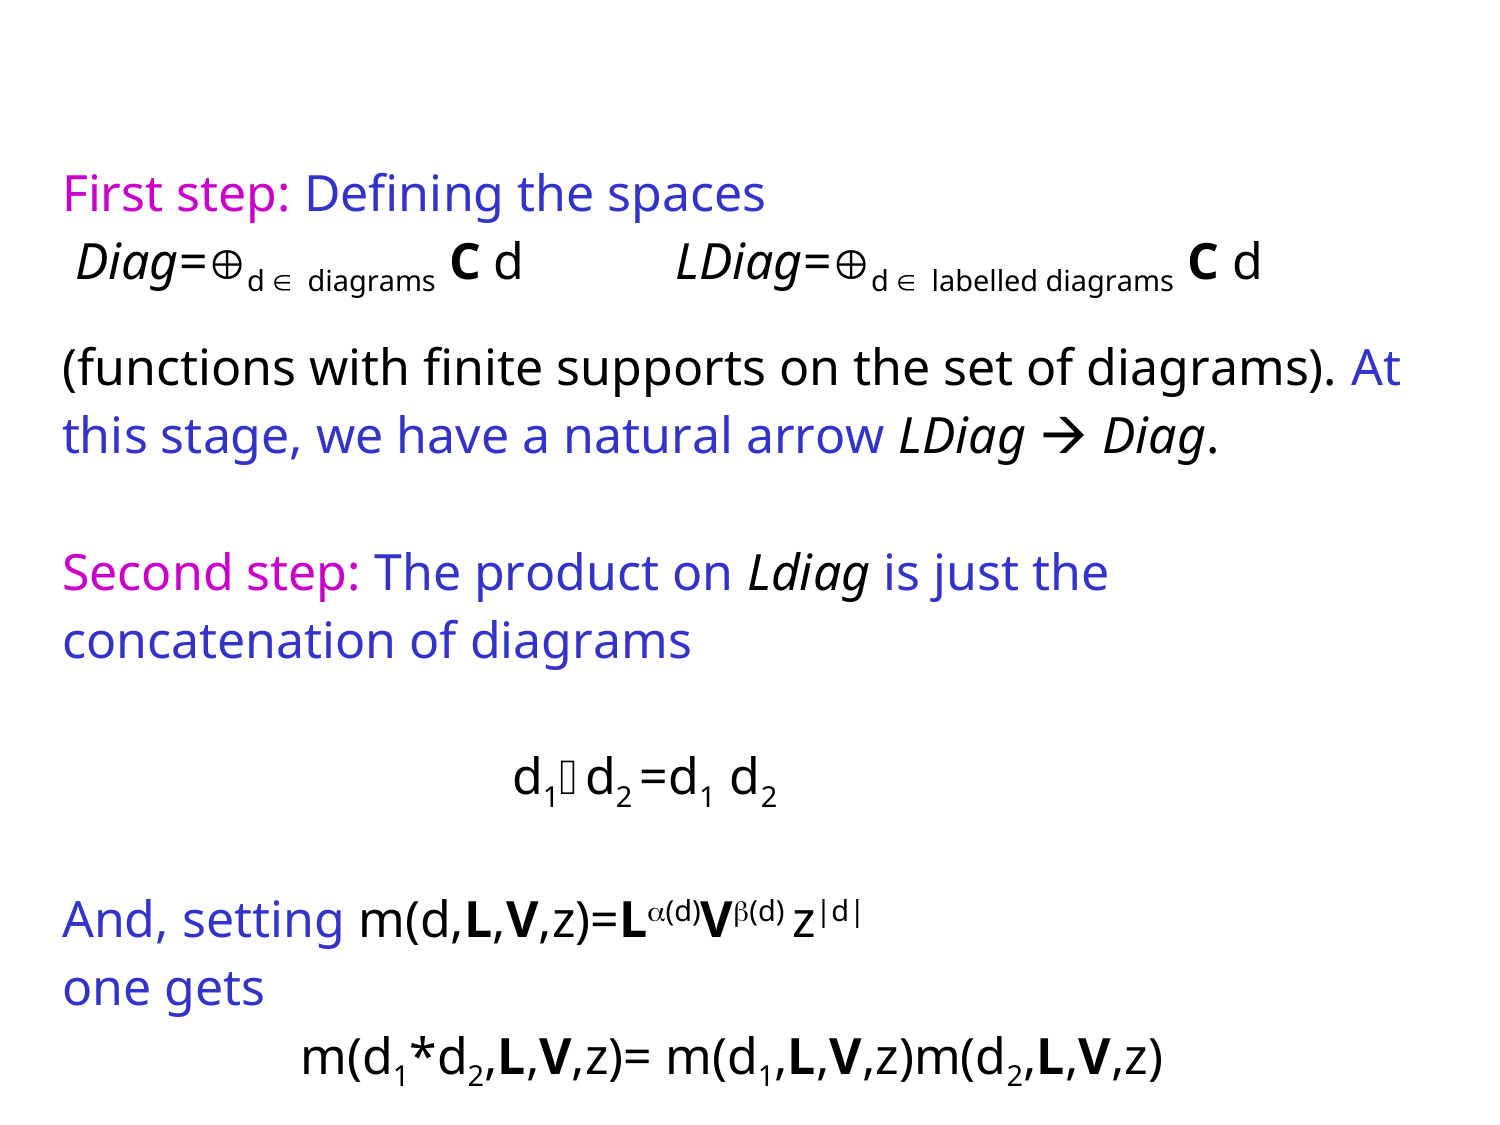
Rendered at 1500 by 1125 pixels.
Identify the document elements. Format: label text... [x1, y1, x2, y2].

text_box First step: Defining the spaces Diag=d  diagrams C d LDiag=d  labelled diagrams C d (functions with finite supports on the set of diagrams). At this stage, we have a natural arrow LDiag  Diag. Second step: The product on Ldiag is just the concatenation of diagrams d1 d2 =d1 d2 And, setting m(d,L,V,z)=L(d)V(d) z|d| one gets m(d1*d2,L,V,z)= m(d1,L,V,z)m(d2,L,V,z) [47, 149, 1426, 1103]
